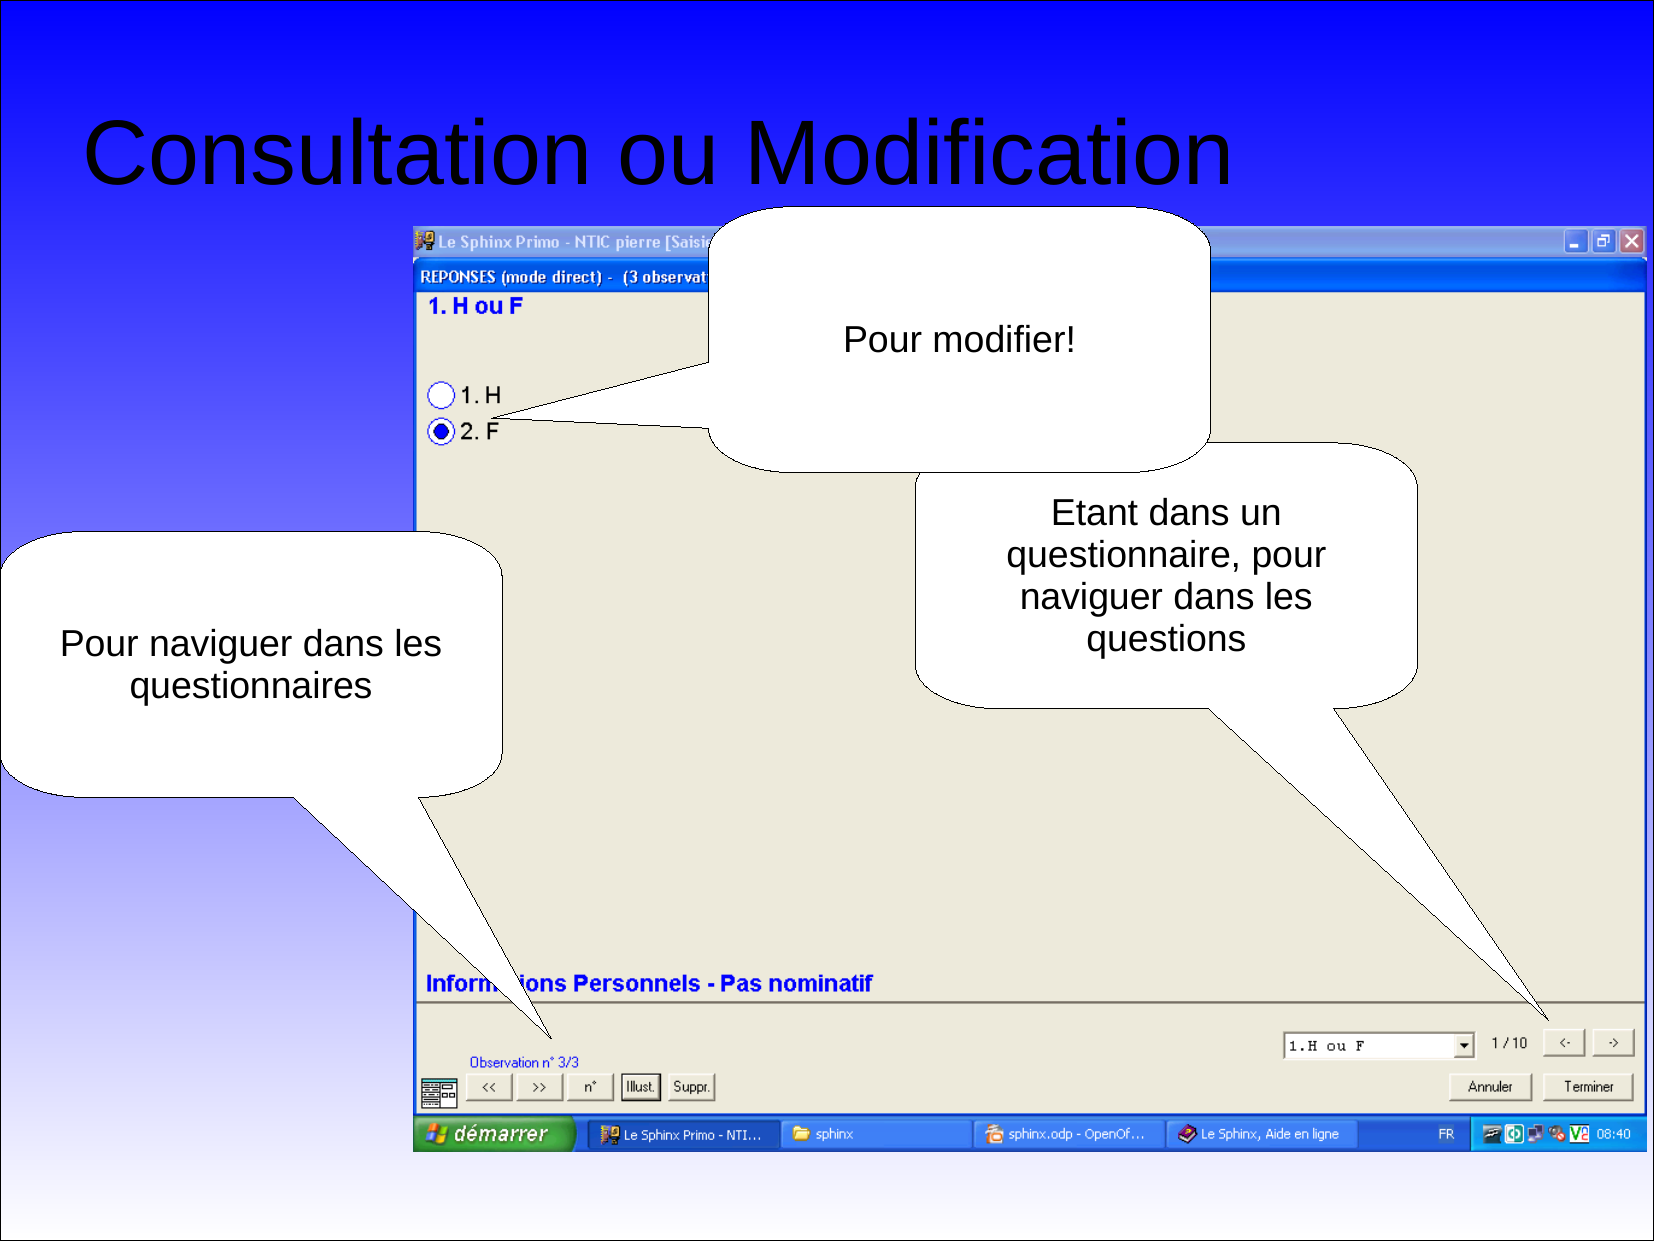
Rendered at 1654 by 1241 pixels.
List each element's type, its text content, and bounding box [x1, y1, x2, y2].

text_box Pour naviguer dans les questionnaires [0, 531, 552, 1039]
text_box Etant dans un questionnaire, pour naviguer dans les questions [915, 442, 1549, 1021]
picture [413, 226, 1647, 1152]
text_box Pour modifier! [491, 206, 1211, 473]
title Consultation ou Modification [82, 49, 1571, 257]
